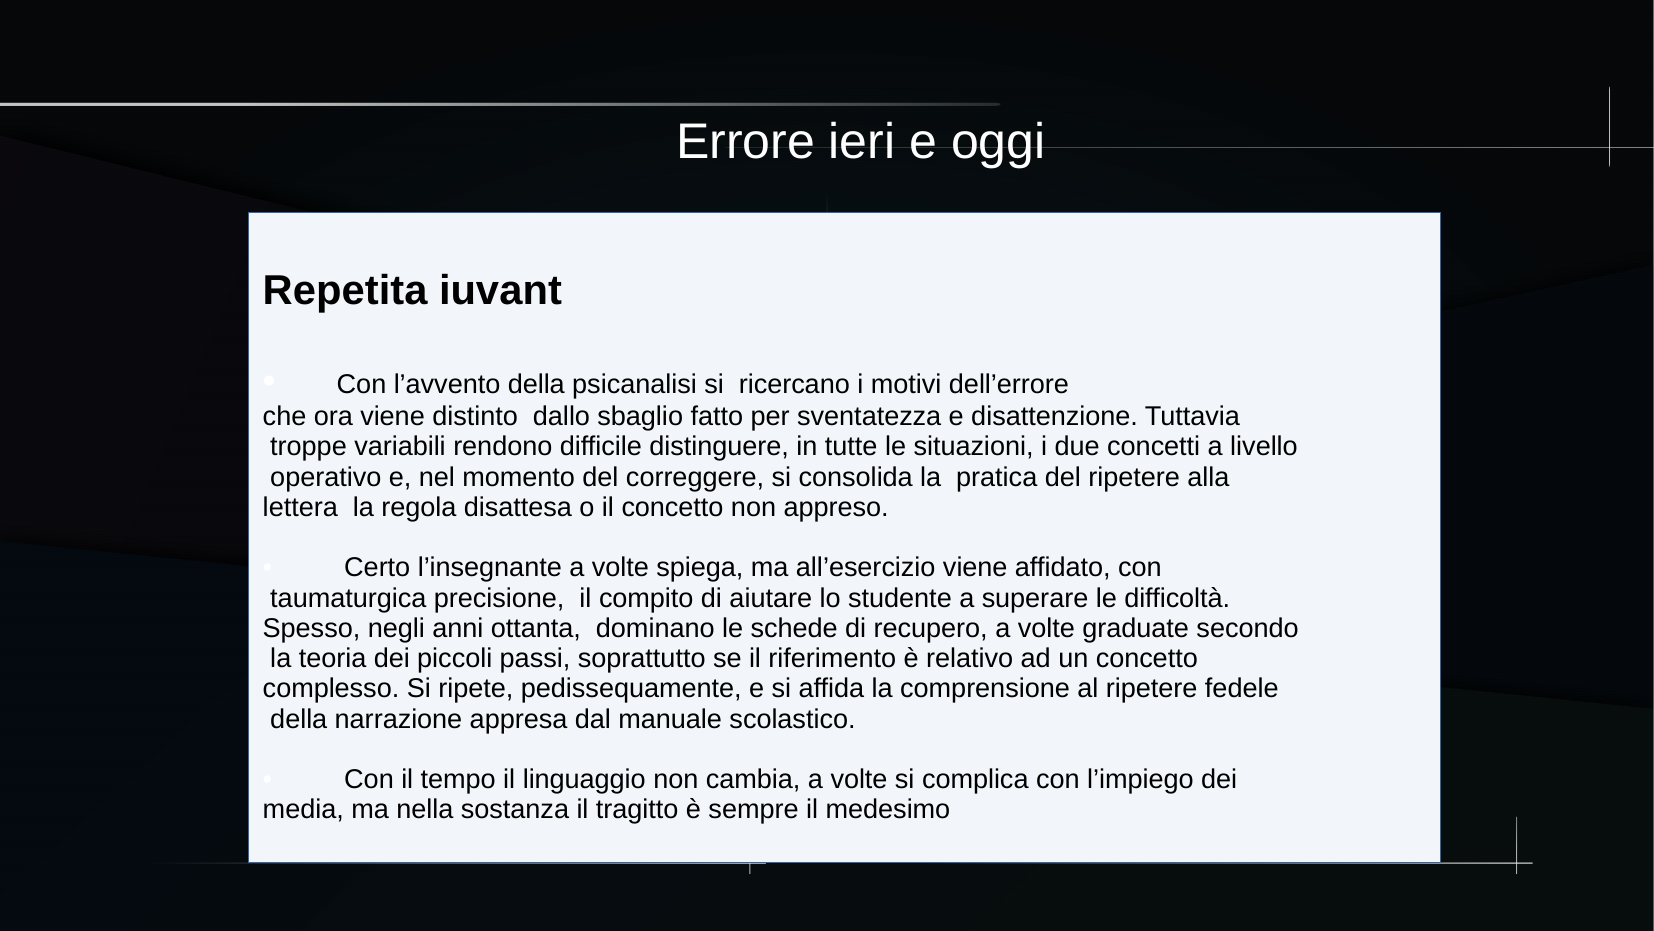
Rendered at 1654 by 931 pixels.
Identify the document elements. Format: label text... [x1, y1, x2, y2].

text_box Repetita iuvant • Con l’avvento della psicanalisi si ricercano i motivi dell’errore che ora viene distinto dallo sbaglio fatto per sventatezza e disattenzione. Tuttavia troppe variabili rendono difficile distinguere, in tutte le situazioni, i due concetti a livello operativo e, nel momento del correggere, si consolida la pratica del ripetere alla lettera la regola disattesa o il concetto non appreso. • Certo l’insegnante a volte spiega, ma all’esercizio viene affidato, con taumaturgica precisione, il compito di aiutare lo studente a superare le difficoltà. Spesso, negli anni ottanta, dominano le schede di recupero, a volte graduate secondo la teoria dei piccoli passi, soprattutto se il riferimento è relativo ad un concetto complesso. Si ripete, pedissequamente, e si affida la comprensione al ripetere fedele della narrazione appresa dal manuale scolastico. • Con il tempo il linguaggio non cambia, a volte si complica con l’impiego dei media, ma nella sostanza il tragitto è sempre il medesimo [248, 212, 1441, 863]
picture [0, 0, 1654, 931]
text_box Errore ieri e oggi [661, 106, 1063, 177]
